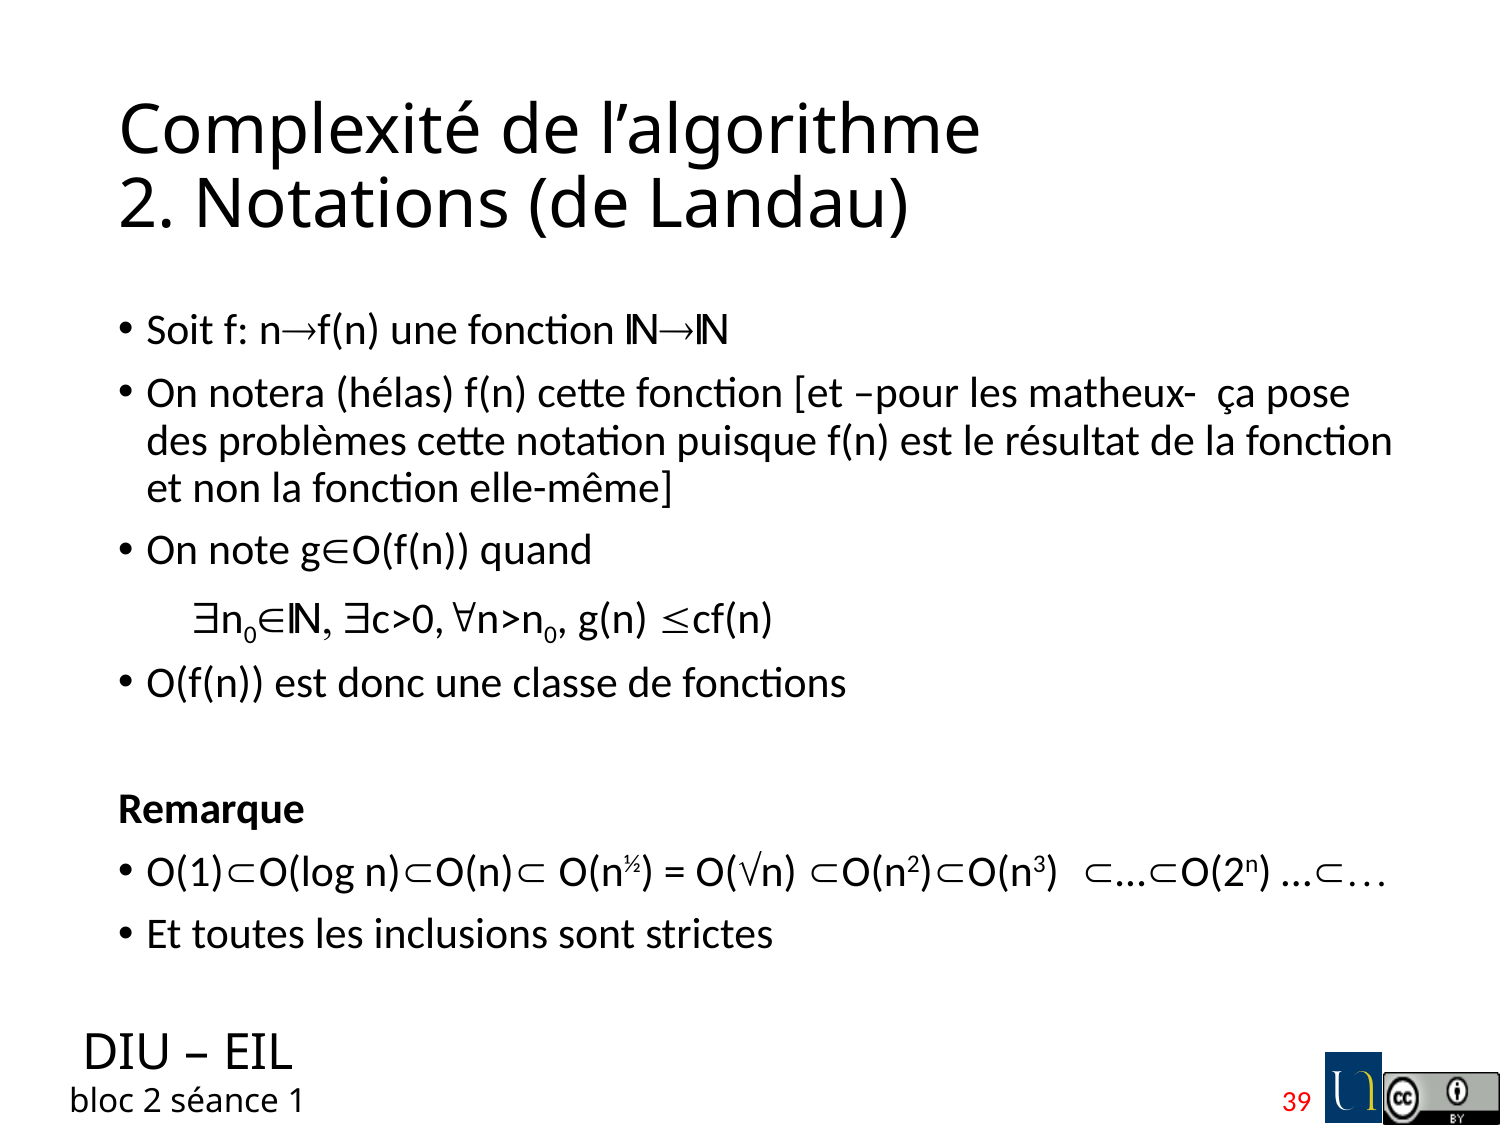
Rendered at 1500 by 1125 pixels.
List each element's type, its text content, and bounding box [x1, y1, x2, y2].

list Soit f: nf(n) une fonction ℕℕ On notera (hélas) f(n) cette fonction [et –pour les matheux- ça pose des problèmes cette notation puisque f(n) est le résultat de la fonction et non la fonction elle-même] On note gO(f(n)) quand n0ℕ, c>0,n>n0, g(n) cf(n) O(f(n)) est donc une classe de fonctions Remarque O(1)O(log n)O(n) O(n½) = O(n) O(n2)O(n3) …O(2n) …… Et toutes les inclusions sont strictes [103, 299, 1437, 1014]
picture [1325, 1052, 1382, 1123]
picture [1383, 1072, 1500, 1125]
title Complexité de l’algorithme 2. Notations (de Landau) [103, 59, 1397, 278]
slide_number <numéro> [1240, 1070, 1327, 1125]
